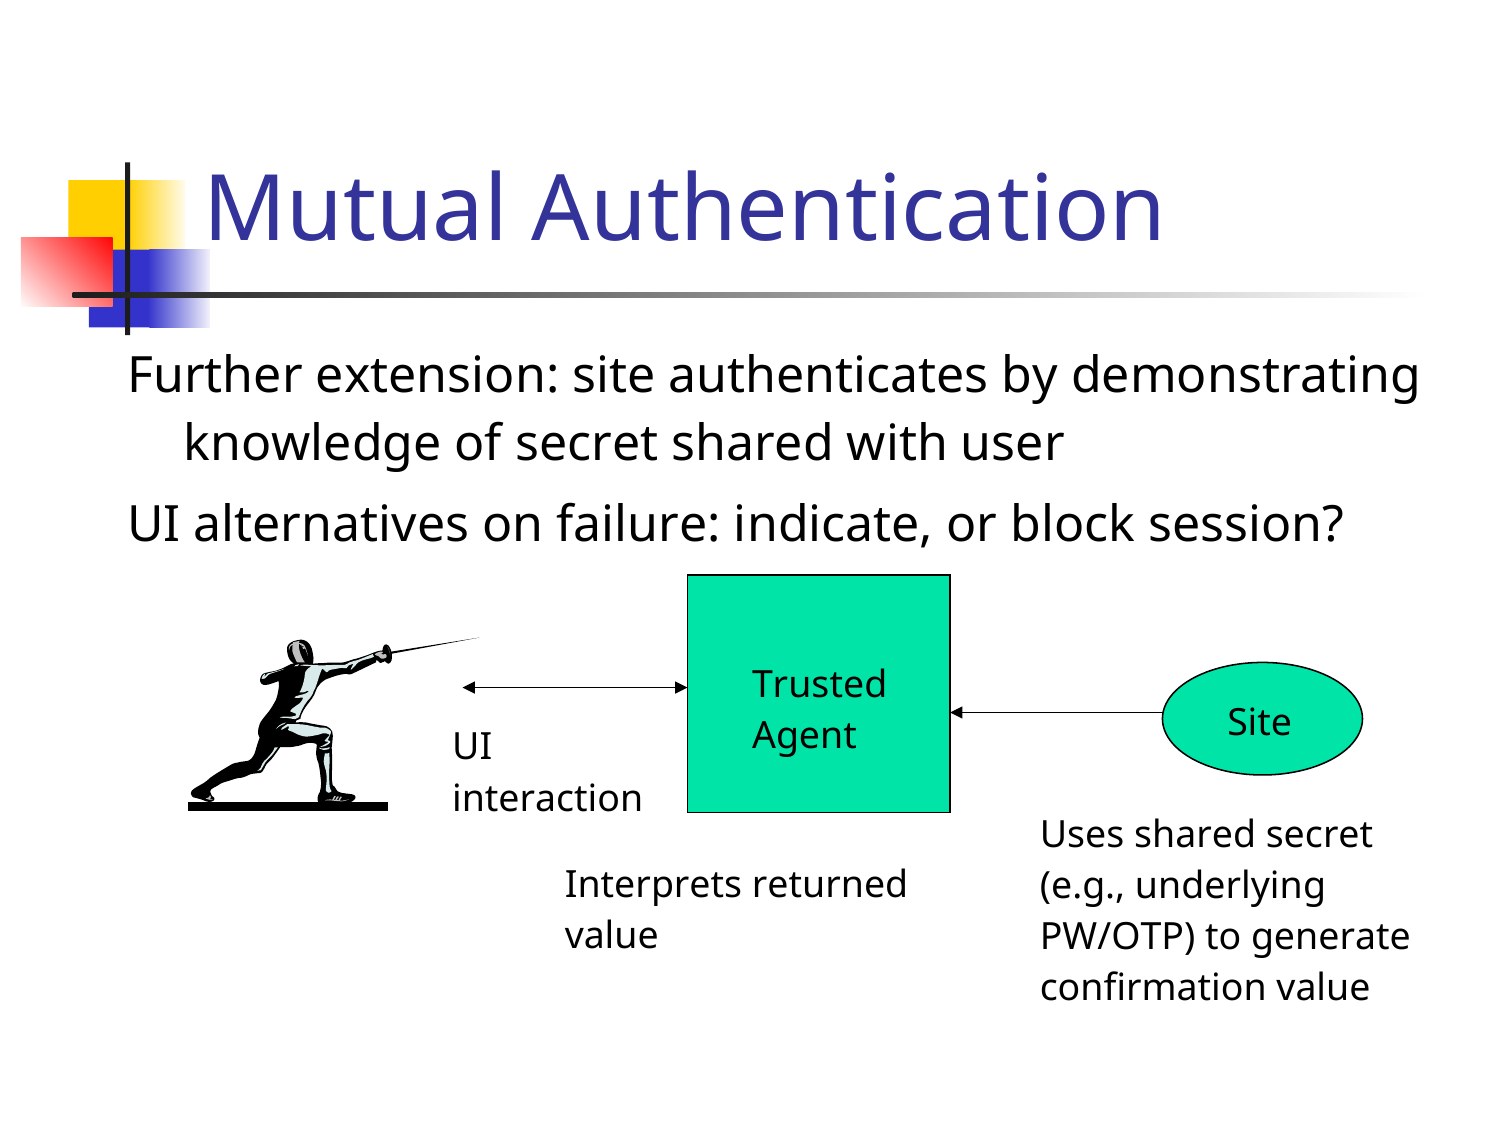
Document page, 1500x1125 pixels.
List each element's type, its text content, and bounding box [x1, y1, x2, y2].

list Further extension: site authenticates by demonstrating knowledge of secret shared with user UI alternatives on failure: indicate, or block session? [112, 331, 1469, 1007]
text_box Uses shared secret (e.g., underlying PW/OTP) to generate confirmation value [1025, 799, 1451, 1020]
text_box Interprets returned value [549, 849, 1001, 968]
picture [187, 637, 480, 812]
text_box Trusted Agent [737, 649, 925, 768]
text_box UI interaction [437, 712, 700, 830]
title Mutual Authentication [188, 35, 1468, 276]
text_box Site [1212, 687, 1338, 754]
